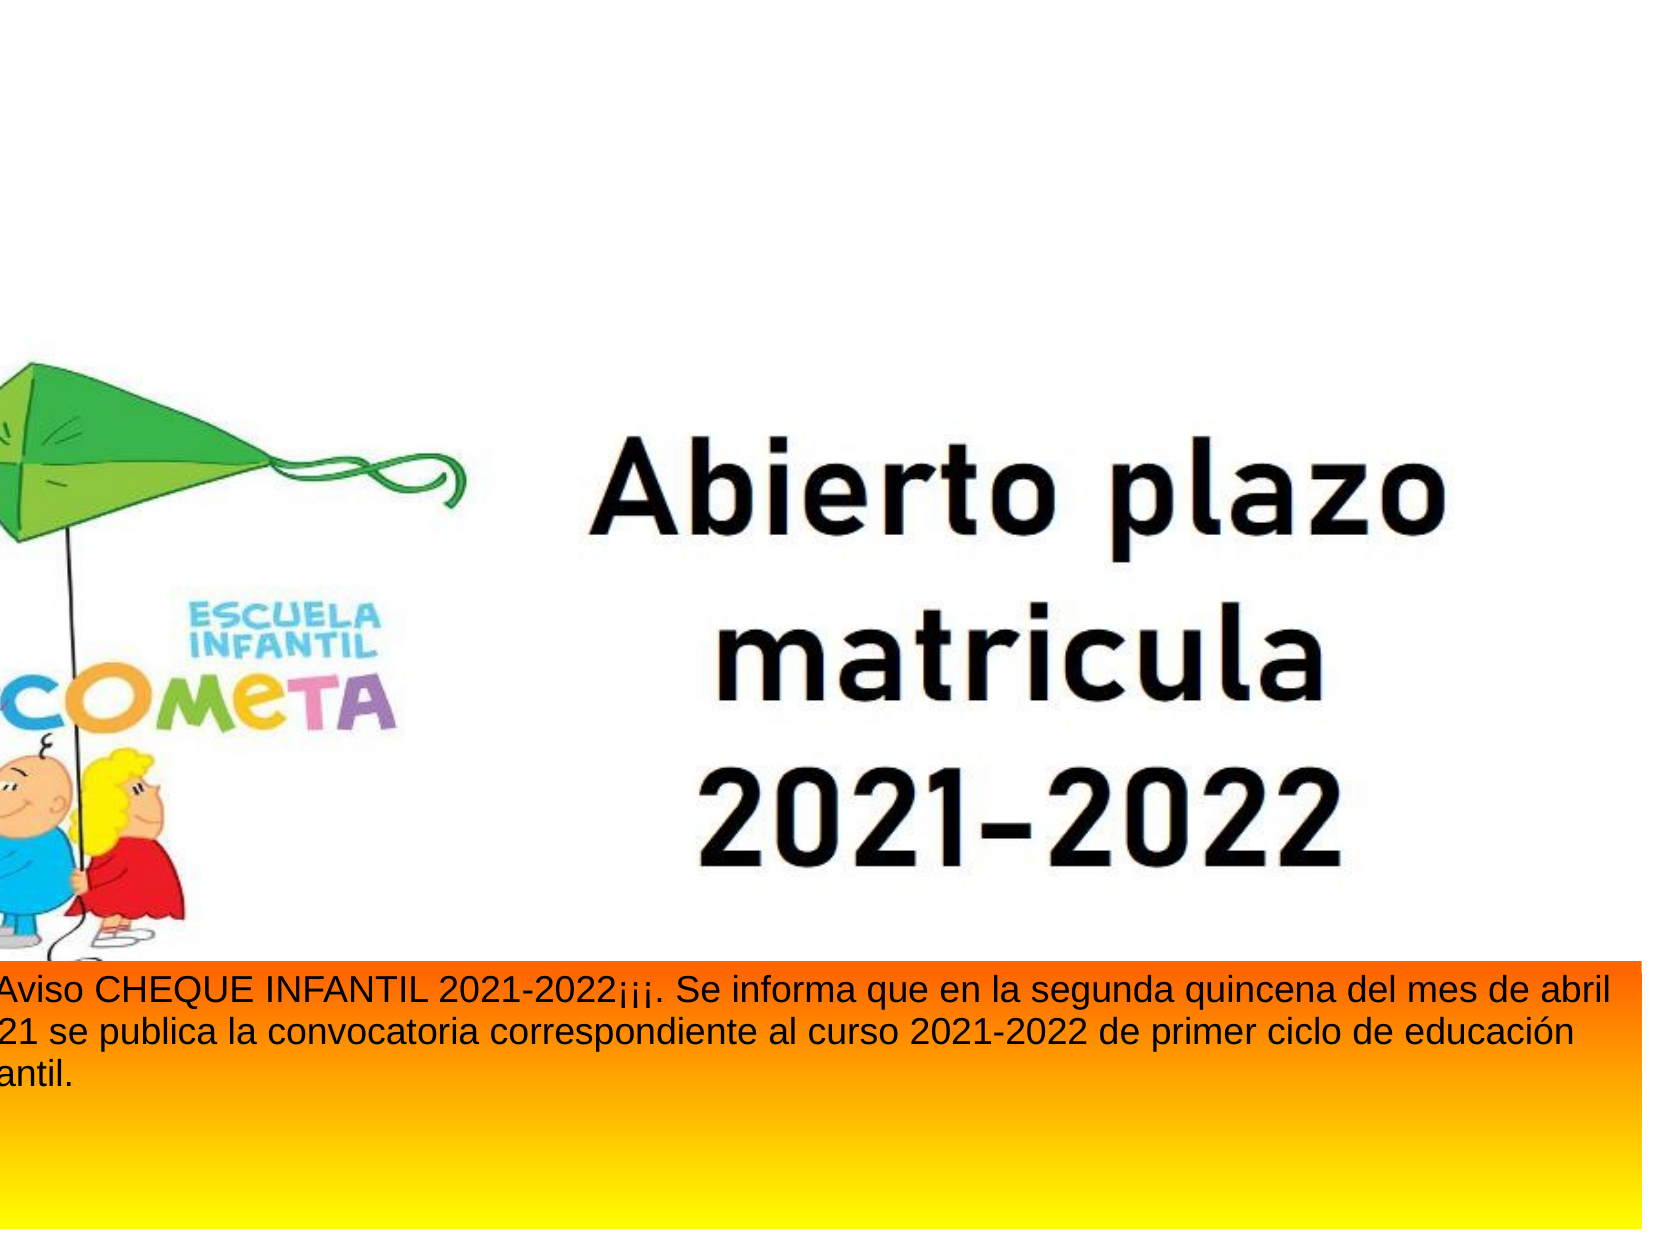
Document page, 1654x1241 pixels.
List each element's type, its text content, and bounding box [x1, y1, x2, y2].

text_box ¡¡¡Aviso CHEQUE INFANTIL 2021-2022¡¡¡. Se informa que en la segunda quincena del mes de abril 2021 se publica la convocatoria correspondiente al curso 2021-2022 de primer ciclo de educación infantil. [0, 961, 1642, 1229]
picture [63, 852, 70, 858]
picture [0, 200, 1654, 1241]
